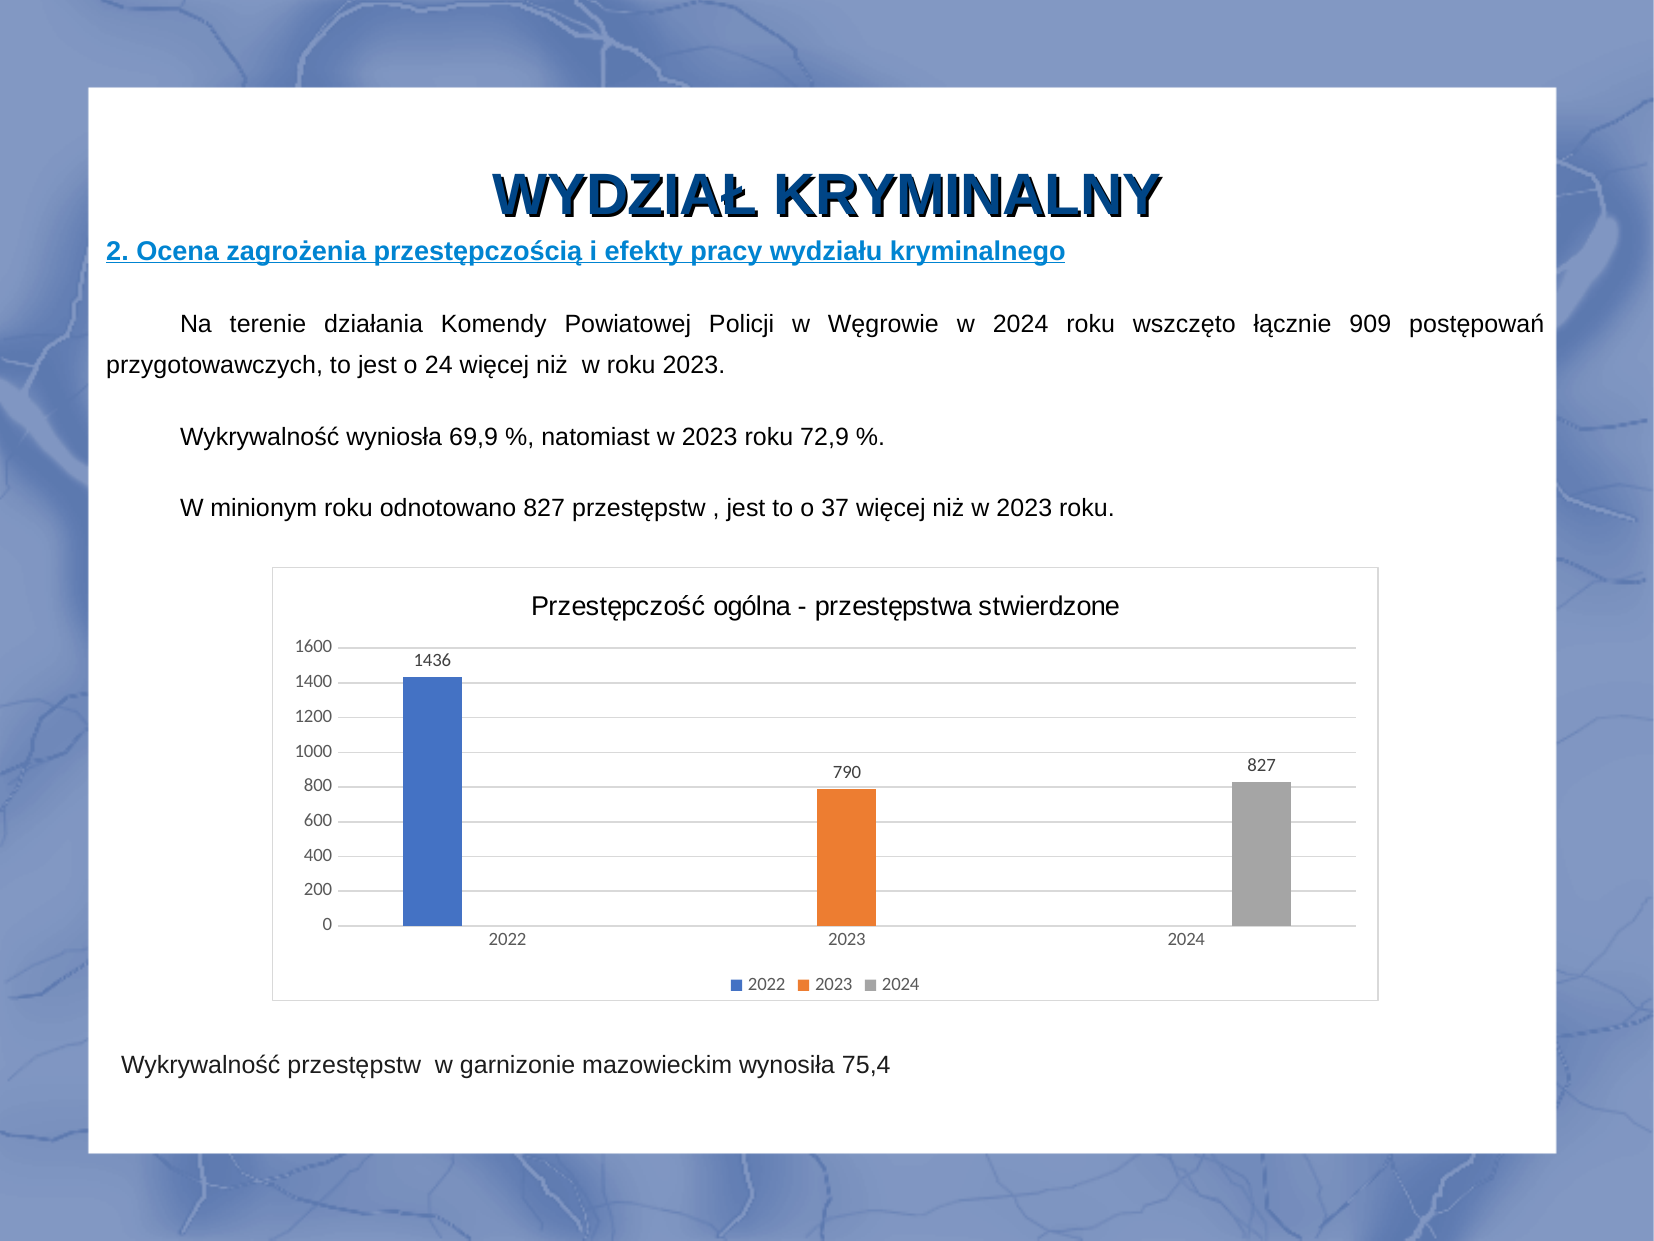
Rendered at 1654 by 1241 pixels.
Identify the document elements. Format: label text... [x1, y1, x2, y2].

list 2. Ocena zagrożenia przestępczością i efekty pracy wydziału kryminalnego Na terenie działania Komendy Powiatowej Policji w Węgrowie w 2024 roku wszczęto łącznie 909 postępowań przygotowawczych, to jest o 24 więcej niż w roku 2023. Wykrywalność wyniosła 69,9 %, natomiast w 2023 roku 72,9 %. W minionym roku odnotowano 827 przestępstw , jest to o 37 więcej niż w 2023 roku. Wykrywalność przestępstw w garnizonie mazowieckim wynosiła 75,4 . [106, 235, 1548, 1123]
title WYDZIAŁ KRYMINALNY [118, 90, 1536, 235]
chart [47, 566, 1379, 1101]
picture [0, 0, 1654, 1241]
